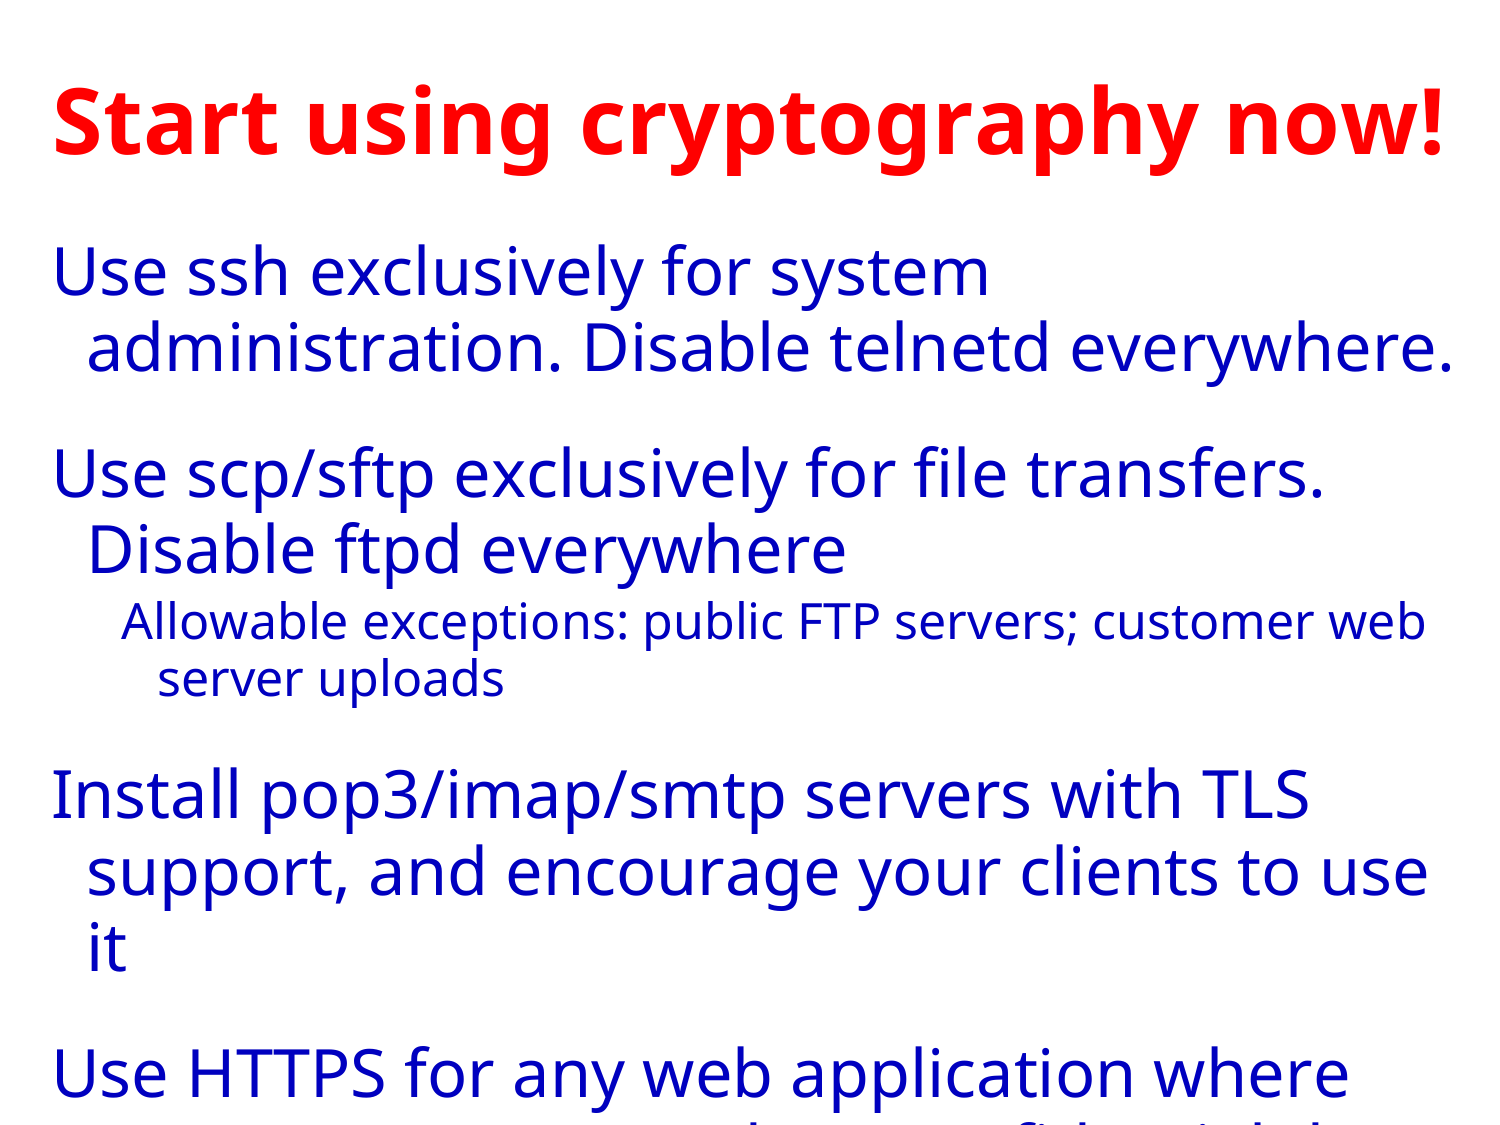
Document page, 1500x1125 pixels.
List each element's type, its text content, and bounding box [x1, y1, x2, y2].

title Start using cryptography now! [15, 12, 1484, 226]
list Use ssh exclusively for system administration. Disable telnetd everywhere. Use scp/sftp exclusively for file transfers. Disable ftpd everywhere Allowable exceptions: public FTP servers; customer web server uploads Install pop3/imap/smtp servers with TLS support, and encourage your clients to use it Use HTTPS for any web application where users enter passwords or confidential data e.g. webmail, databases [15, 234, 1484, 1101]
